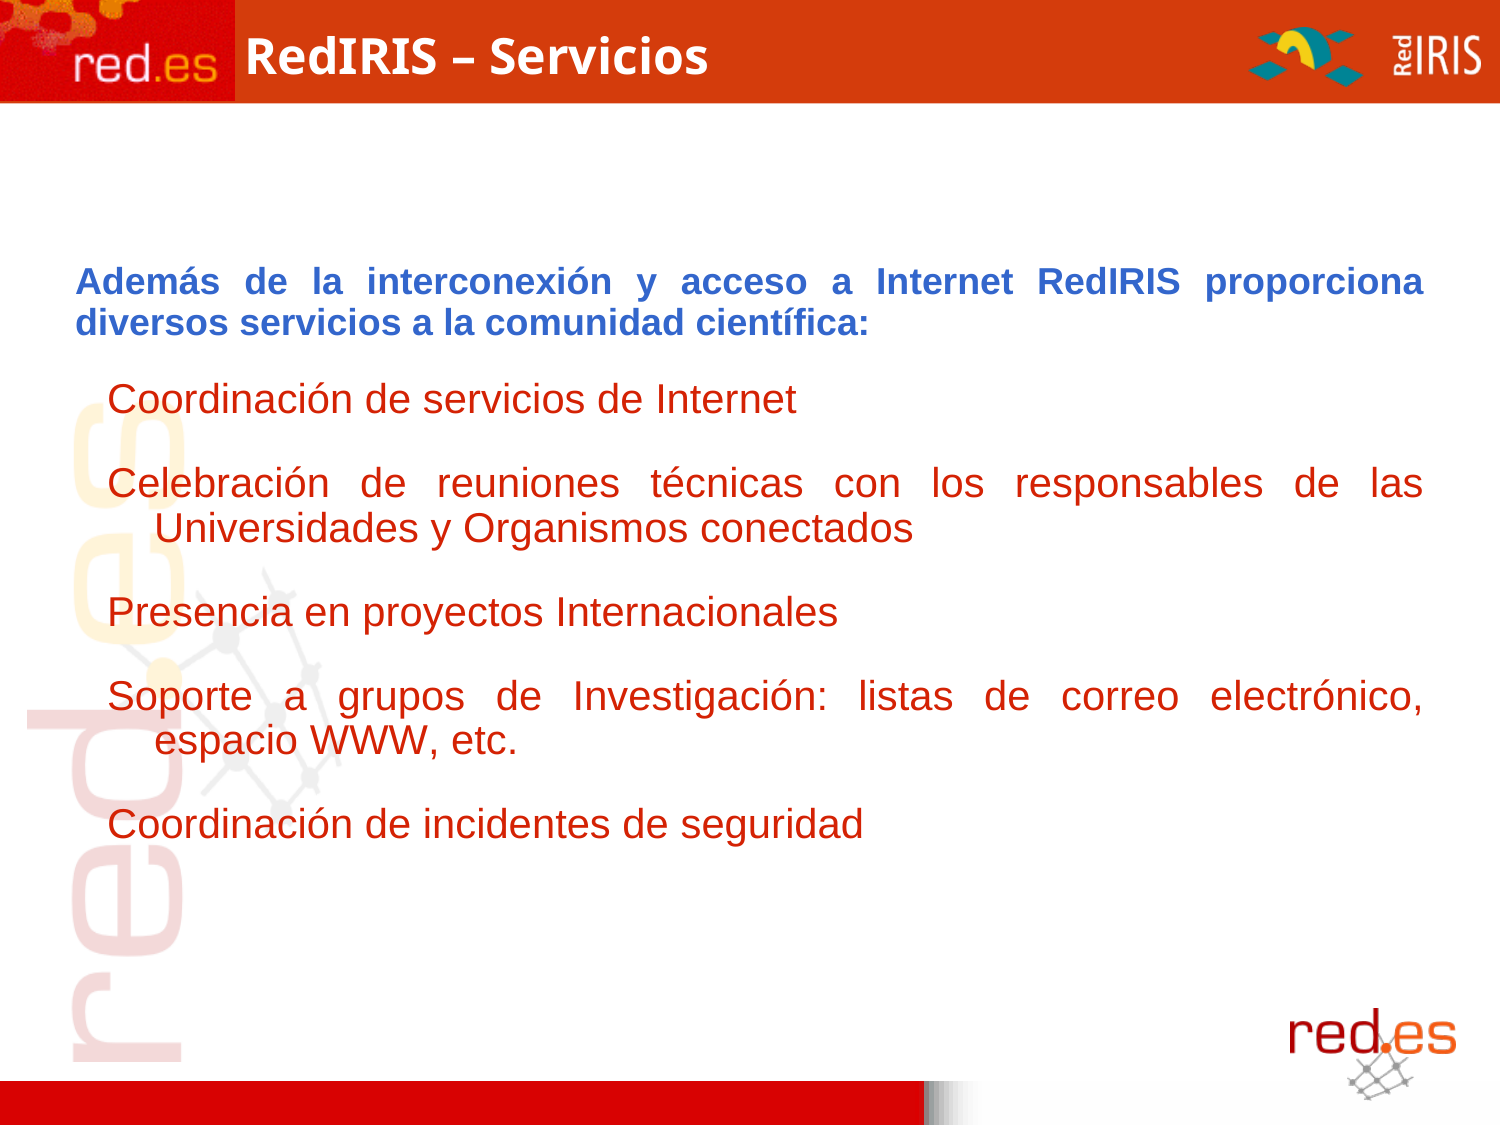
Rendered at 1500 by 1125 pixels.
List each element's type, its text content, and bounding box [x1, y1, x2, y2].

picture [0, 1008, 1500, 1125]
picture [1412, 27, 1481, 87]
picture [27, 400, 345, 1062]
picture [0, 0, 235, 101]
list Además de la interconexión y acceso a Internet RedIRIS proporciona diversos servicios a la comunidad científica: Coordinación de servicios de Internet Celebración de reuniones técnicas con los responsables de las Universidades y Organismos conectados Presencia en proyectos Internacionales Soporte a grupos de Investigación: listas de correo electrónico, espacio WWW, etc. Coordinación de incidentes de seguridad [75, 262, 1425, 1005]
title RedIRIS – Servicios [244, 16, 1412, 96]
